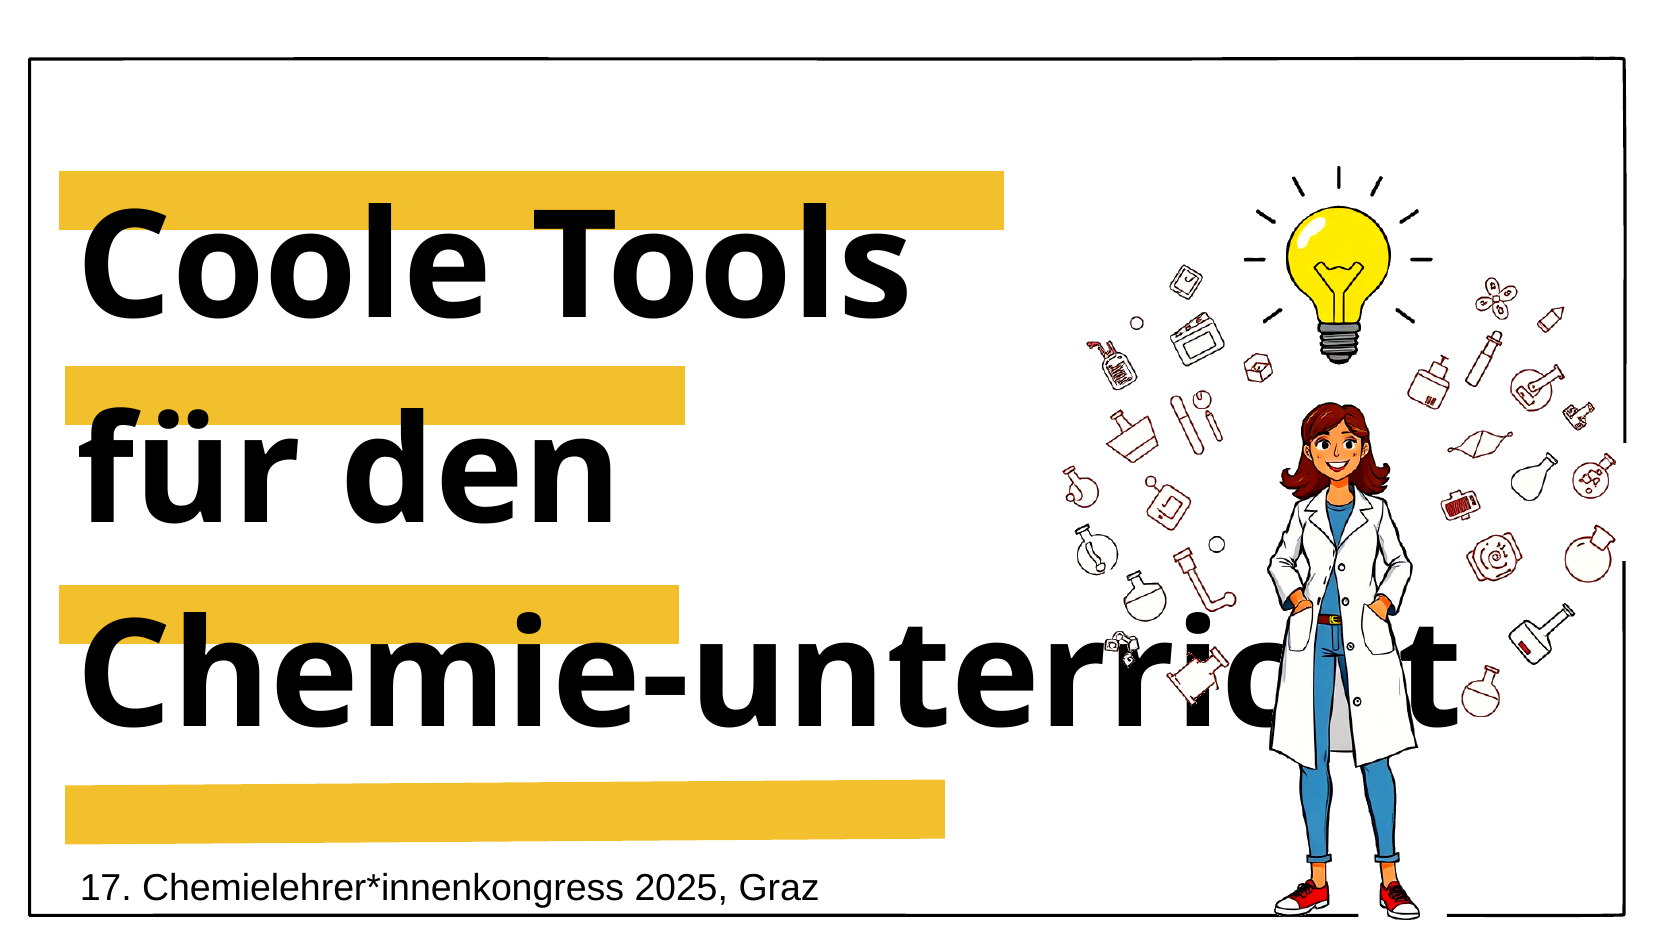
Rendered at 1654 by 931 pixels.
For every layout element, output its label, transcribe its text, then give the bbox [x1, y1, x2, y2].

title Coole Tools für den Chemie-unterricht [76, 60, 1565, 875]
text_box [59, 585, 76, 644]
text_box 17. Chemielehrer*innenkongress 2025, Graz [65, 858, 837, 916]
text_box [59, 171, 76, 230]
text_box [65, 785, 76, 845]
text_box [65, 366, 76, 425]
title Coole Tools für den Chemie-unterricht [76, 53, 1565, 57]
picture [1062, 166, 1616, 920]
